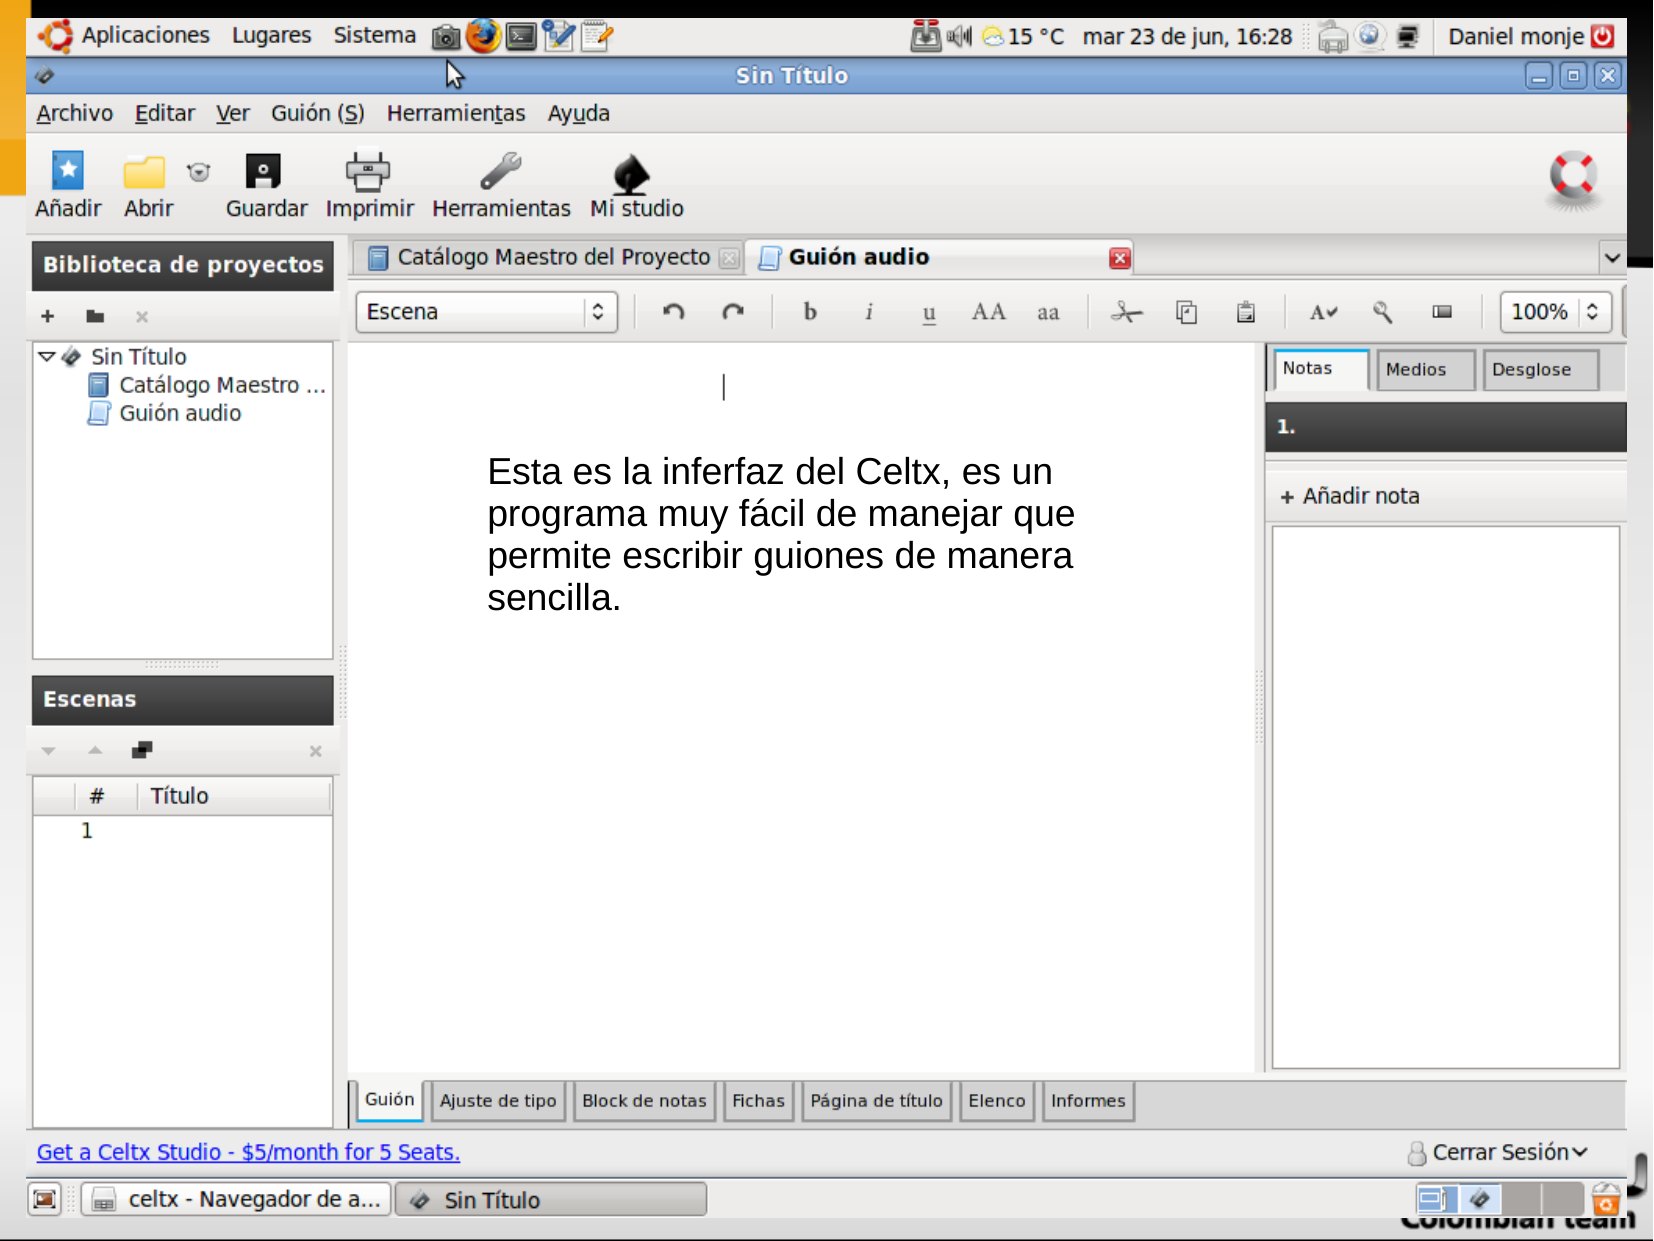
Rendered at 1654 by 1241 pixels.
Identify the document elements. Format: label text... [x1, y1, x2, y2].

picture [0, 0, 1653, 1241]
text_box Esta es la inferfaz del Celtx, es un programa muy fácil de manejar que permite escribir guiones de manera sencilla. [472, 442, 1123, 691]
